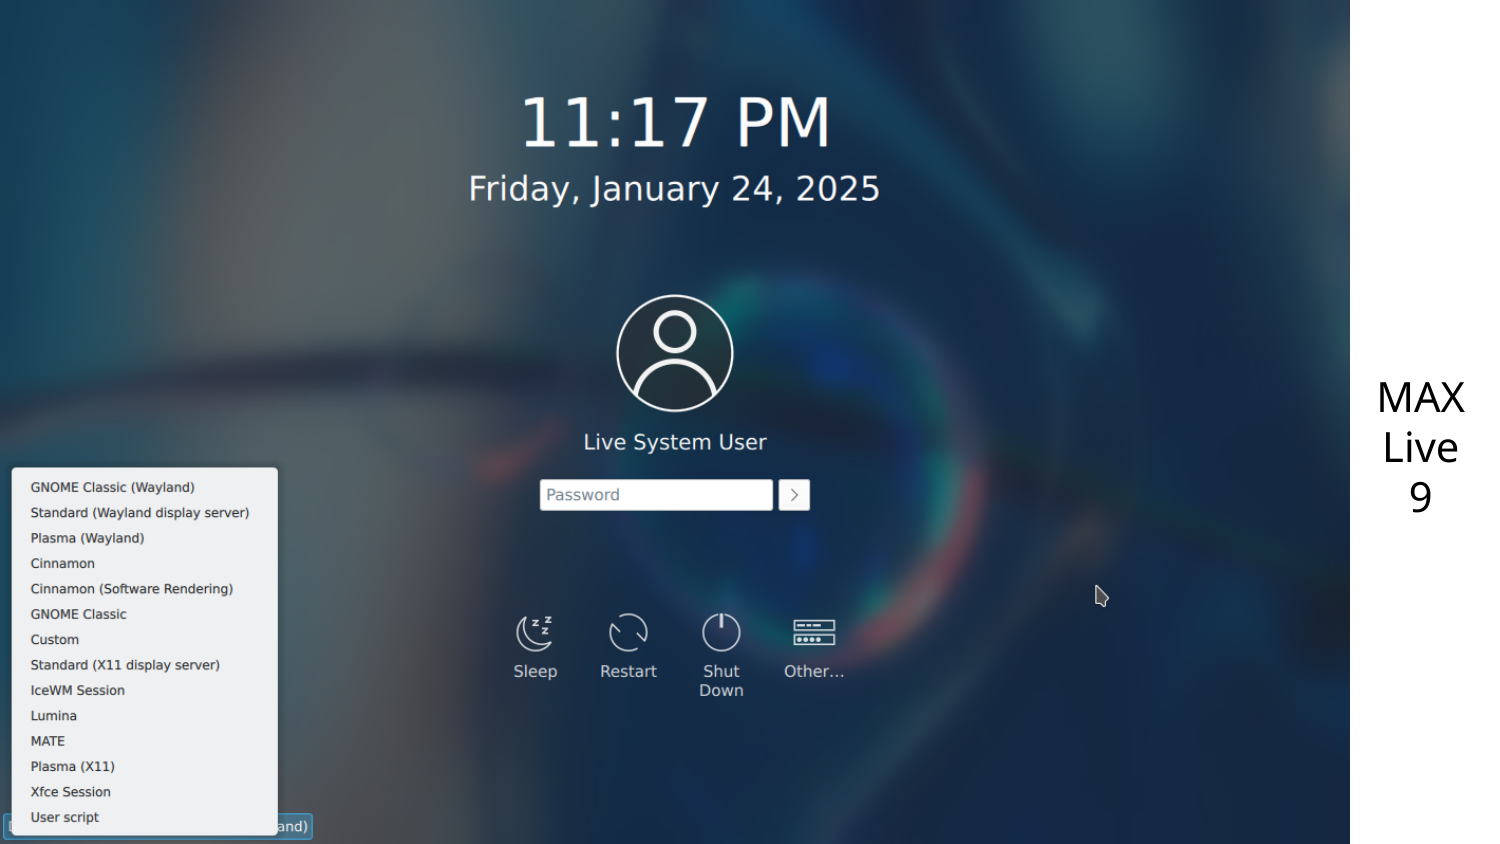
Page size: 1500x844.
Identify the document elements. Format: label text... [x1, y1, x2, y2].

text_box MAX Live 9 [1350, 356, 1500, 537]
picture [0, 0, 1350, 844]
